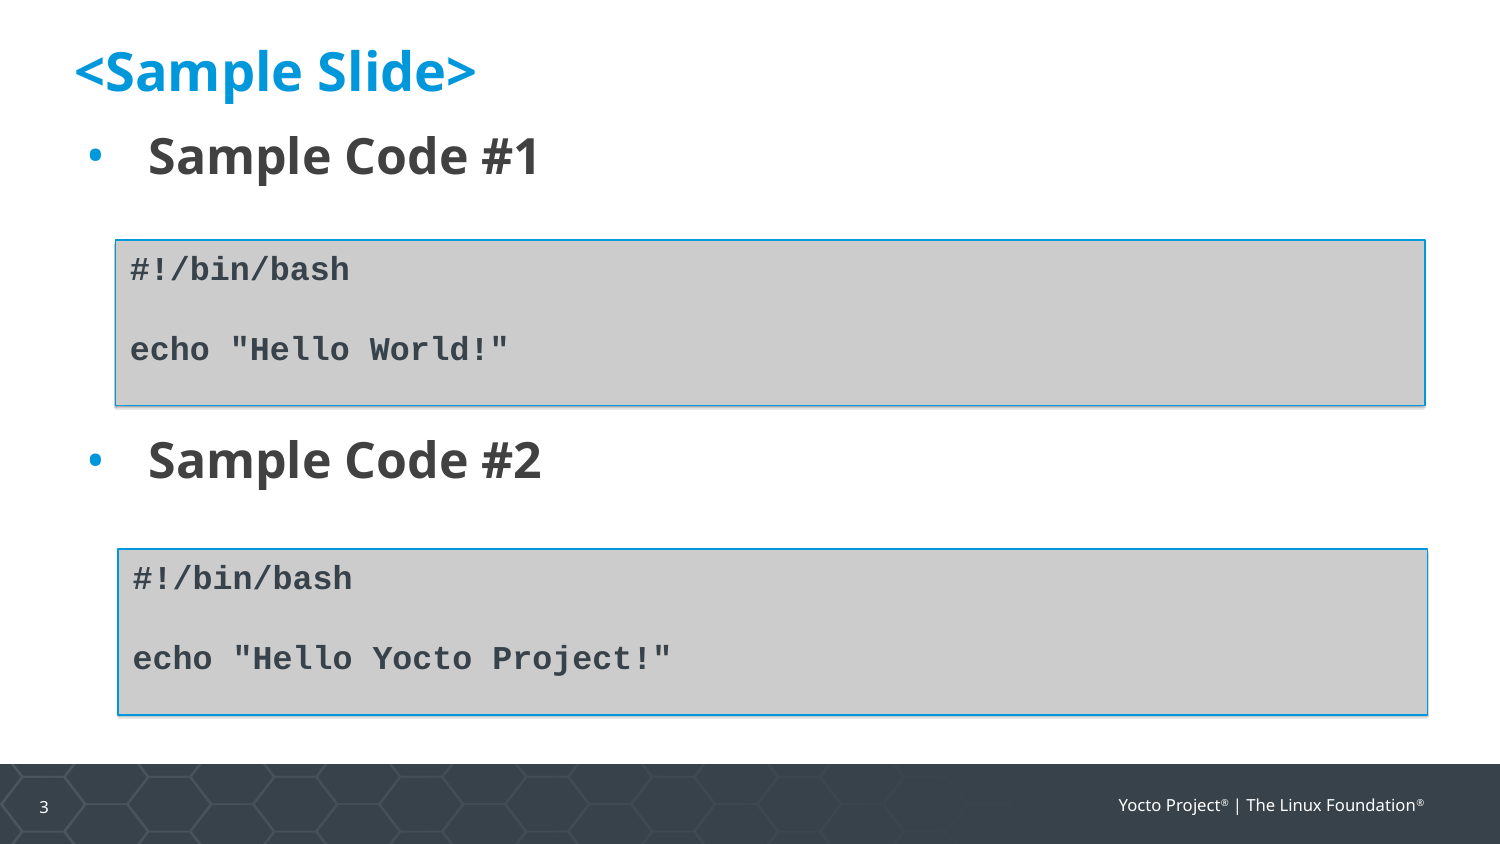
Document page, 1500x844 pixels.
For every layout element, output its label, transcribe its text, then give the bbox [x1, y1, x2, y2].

text_box #!/bin/bash echo "Hello World!" [115, 239, 1425, 406]
picture [0, 0, 1500, 844]
list Sample Code #1 Sample Code #2 [73, 115, 1425, 734]
text_box #!/bin/bash echo "Hello Yocto Project!" [117, 549, 1428, 715]
title <Sample Slide> [74, 37, 1425, 114]
